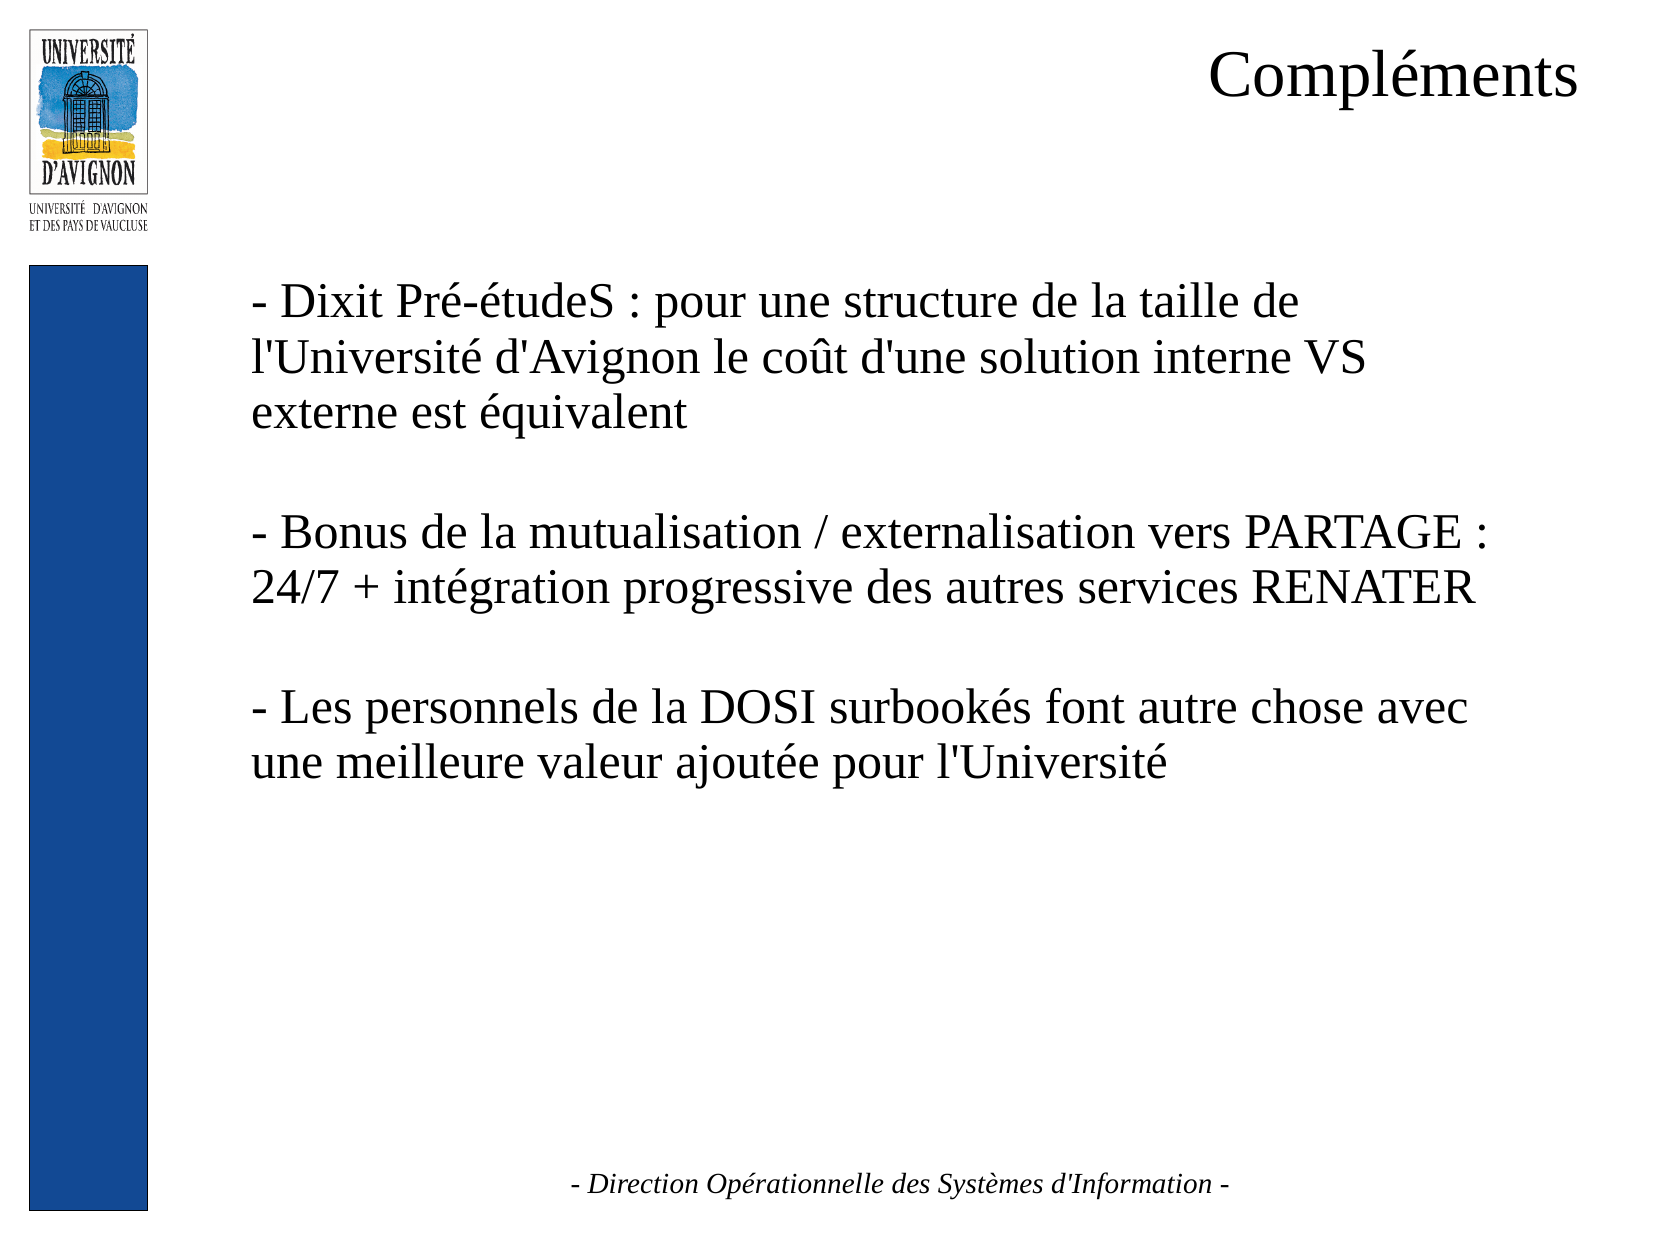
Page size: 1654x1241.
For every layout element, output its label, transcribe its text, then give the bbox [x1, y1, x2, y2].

text_box Compléments [177, 29, 1595, 119]
text_box [29, 265, 148, 1211]
text_box - Direction Opérationnelle des Systèmes d'Information - [236, 1160, 1566, 1208]
text_box - Dixit Pré-étudeS : pour une structure de la taille de l'Université d'Avignon le coût d'une solution interne VS externe est équivalent - Bonus de la mutualisation / externalisation vers PARTAGE : 24/7 + intégration progressive des autres services RENATER - Les personnels de la DOSI surbookés font autre chose avec une meilleure valeur ajoutée pour l'Université [236, 265, 1536, 798]
picture [29, 29, 148, 236]
